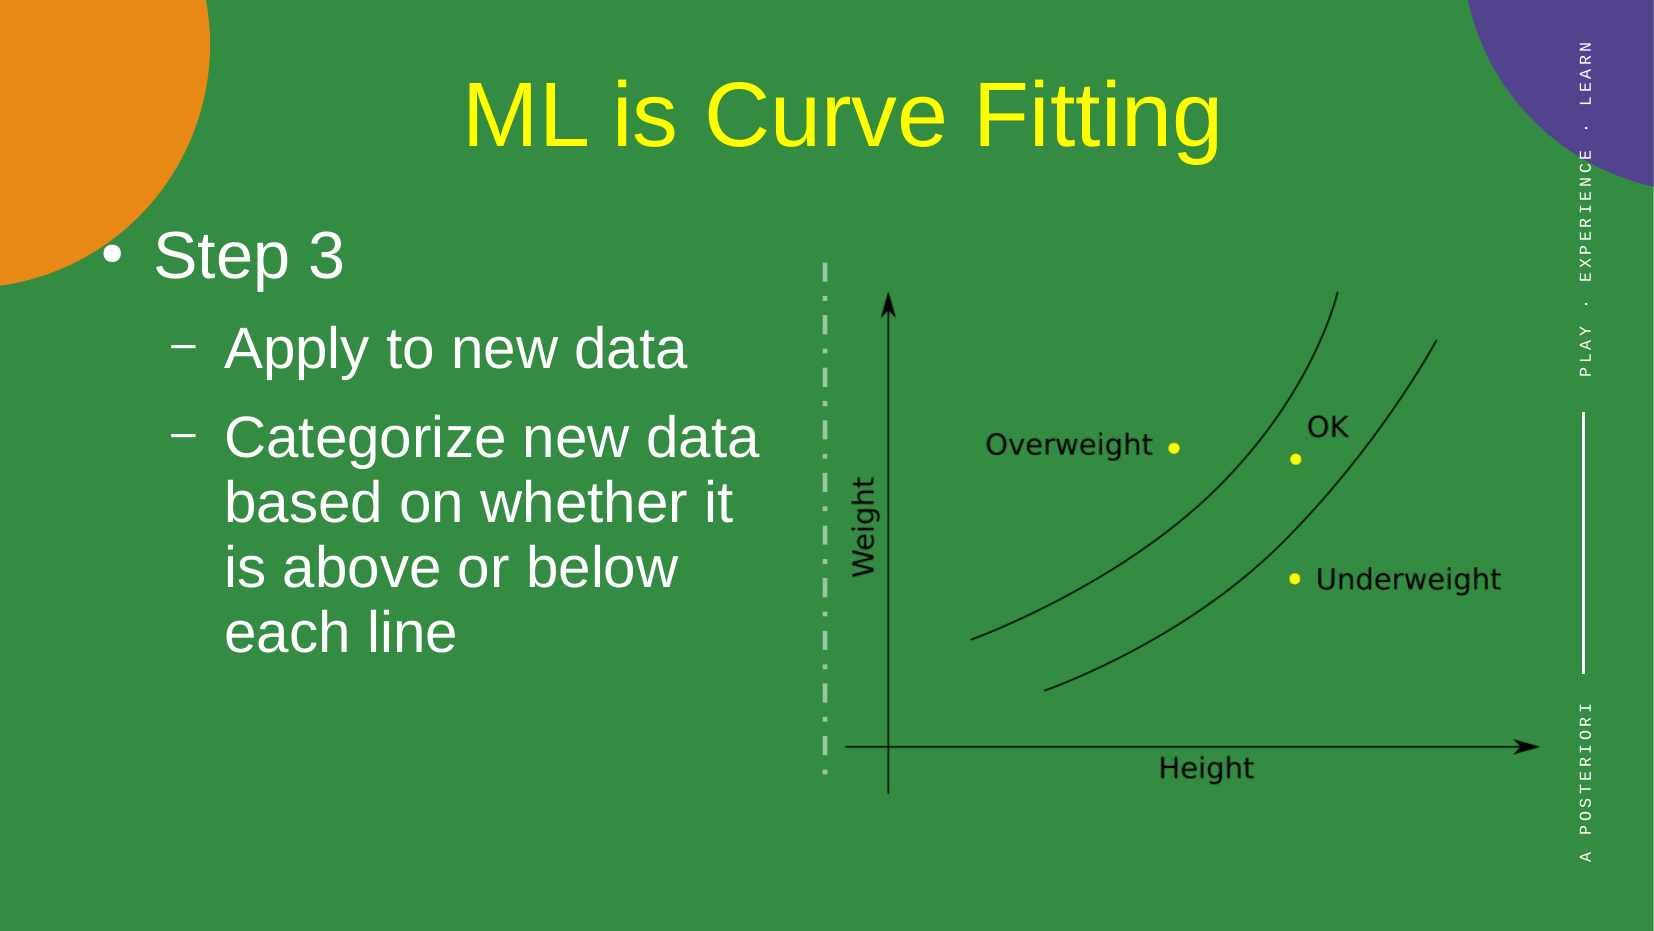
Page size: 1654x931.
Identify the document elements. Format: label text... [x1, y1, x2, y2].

picture [842, 269, 1555, 804]
title ML is Curve Fitting [187, 37, 1501, 193]
list Step 3 Apply to new data Categorize new data based on whether it is above or below each line [82, 217, 788, 758]
